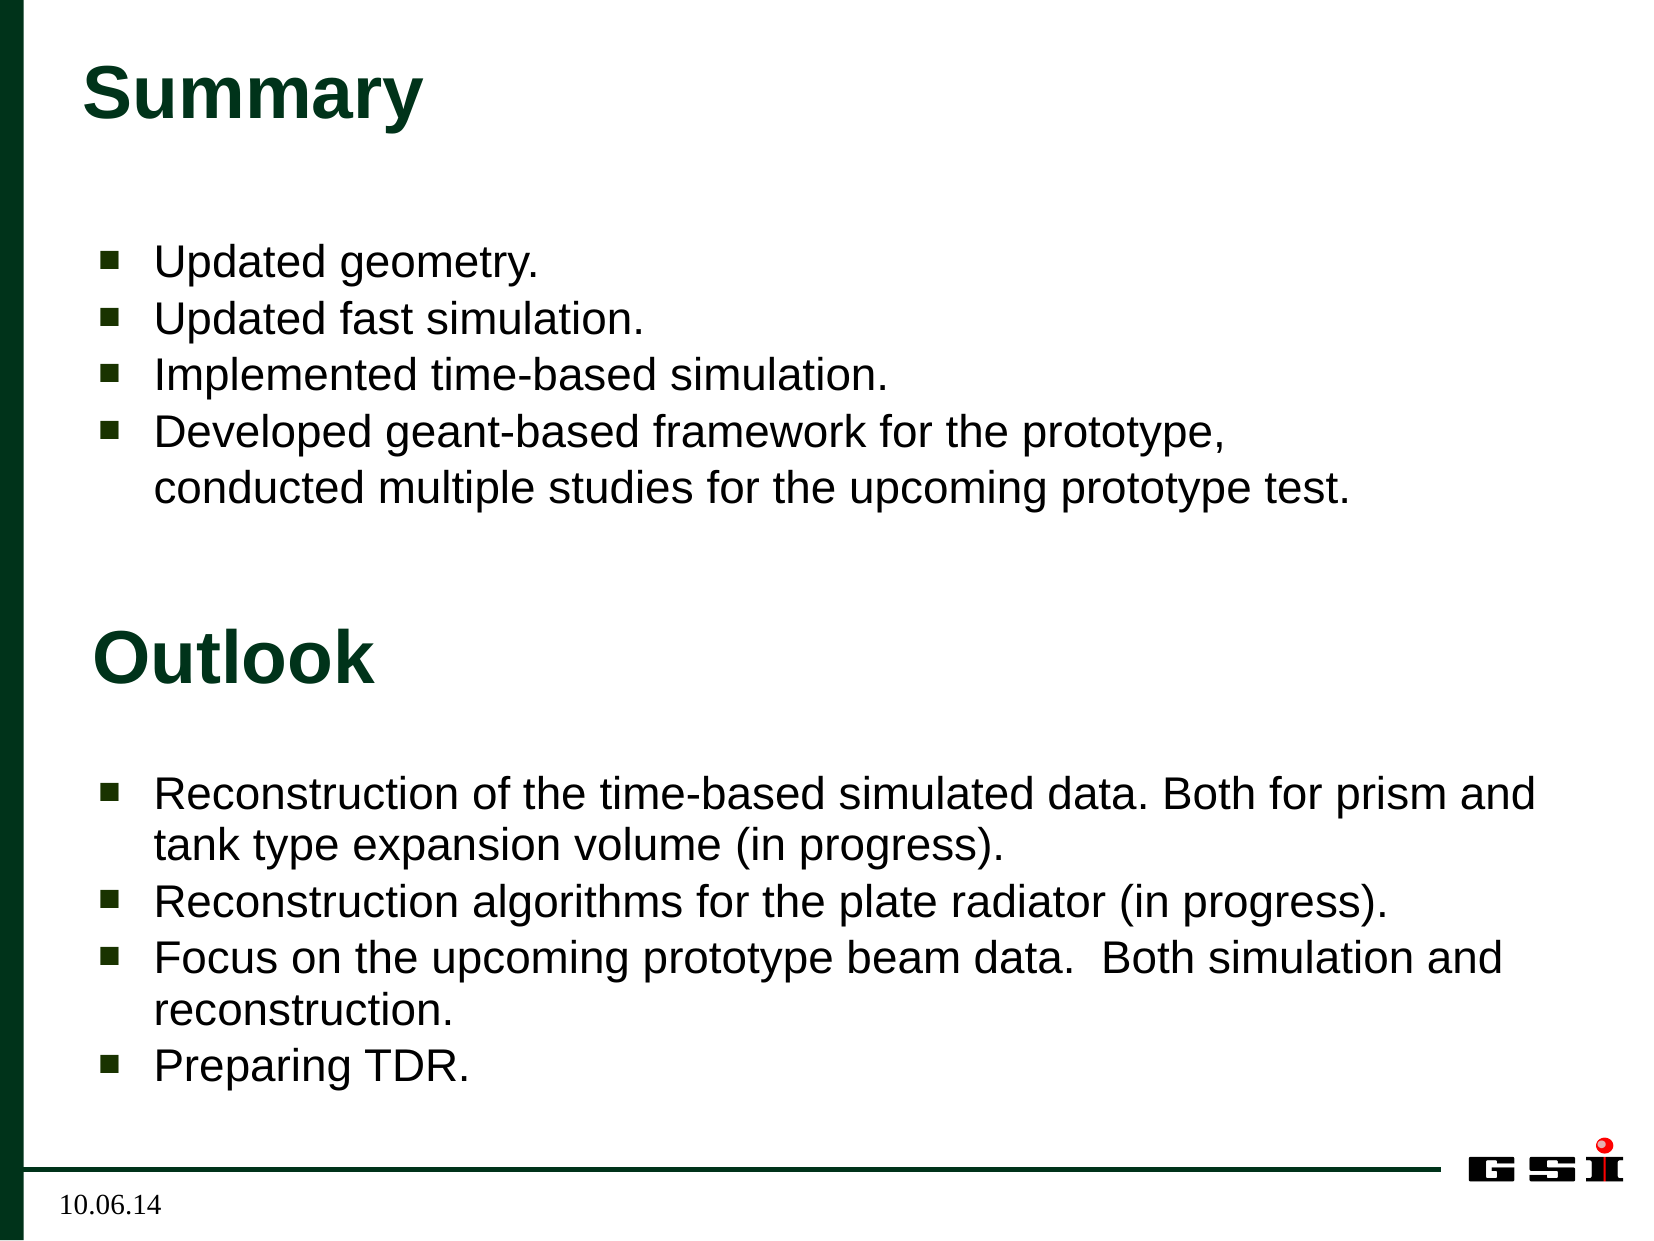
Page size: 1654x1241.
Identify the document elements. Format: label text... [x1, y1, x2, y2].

picture [1464, 1132, 1626, 1193]
list Reconstruction of the time-based simulated data. Both for prism and tank type expansion volume (in progress). Reconstruction algorithms for the plate radiator (in progress). Focus on the upcoming prototype beam data. Both simulation and reconstruction. Preparing TDR. [82, 767, 1571, 1117]
list Updated geometry. Updated fast simulation. Implemented time-based simulation. Developed geant-based framework for the prototype, conducted multiple studies for the upcoming prototype test. [82, 236, 1571, 586]
title Summary [82, 23, 1571, 162]
text_box Outlook [92, 615, 406, 700]
